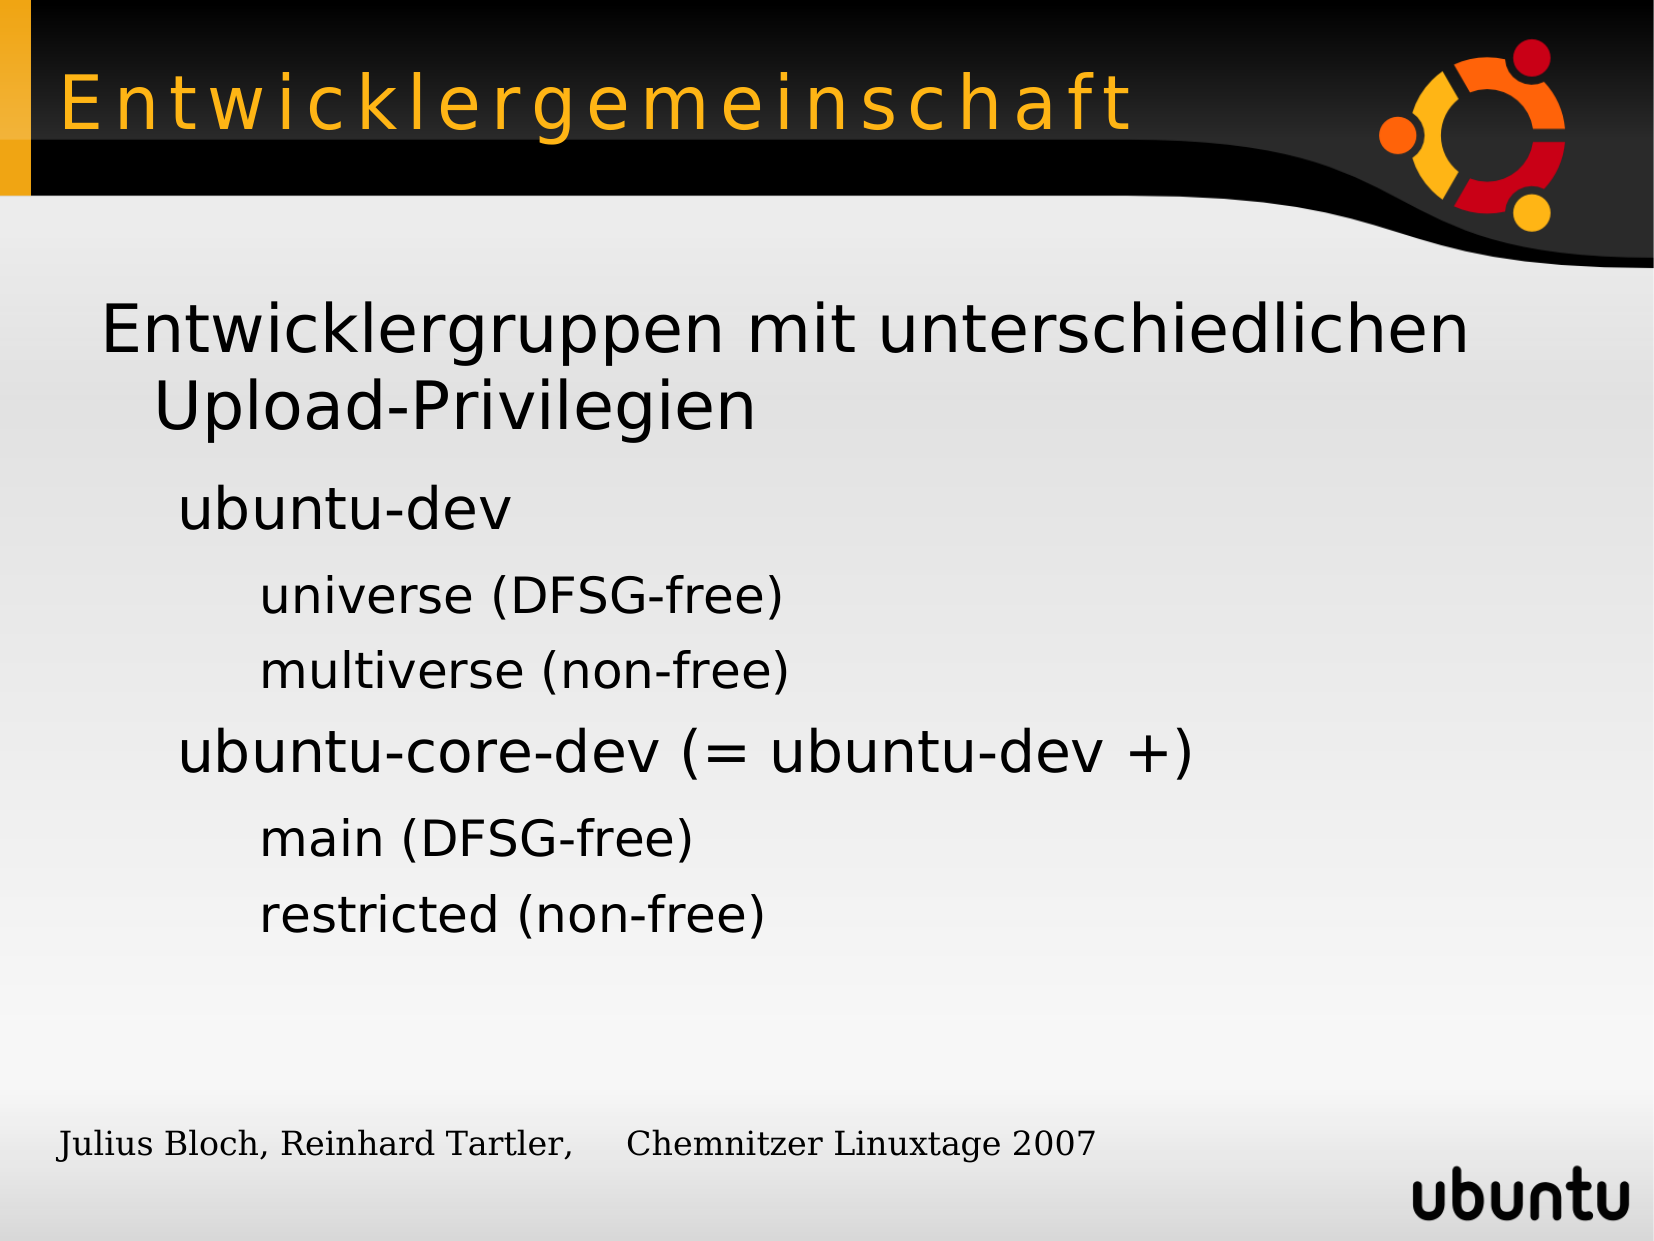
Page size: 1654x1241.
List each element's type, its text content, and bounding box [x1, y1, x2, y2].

picture [0, 0, 1654, 1241]
list Entwicklergruppen mit unterschiedlichen Upload-Privilegien ubuntu-dev universe (DFSG-free) multiverse (non-free) ubuntu-core-dev (= ubuntu-dev +) main (DFSG-free) restricted (non-free) [82, 290, 1571, 1109]
title Entwicklergemeinschaft [59, 29, 1270, 178]
